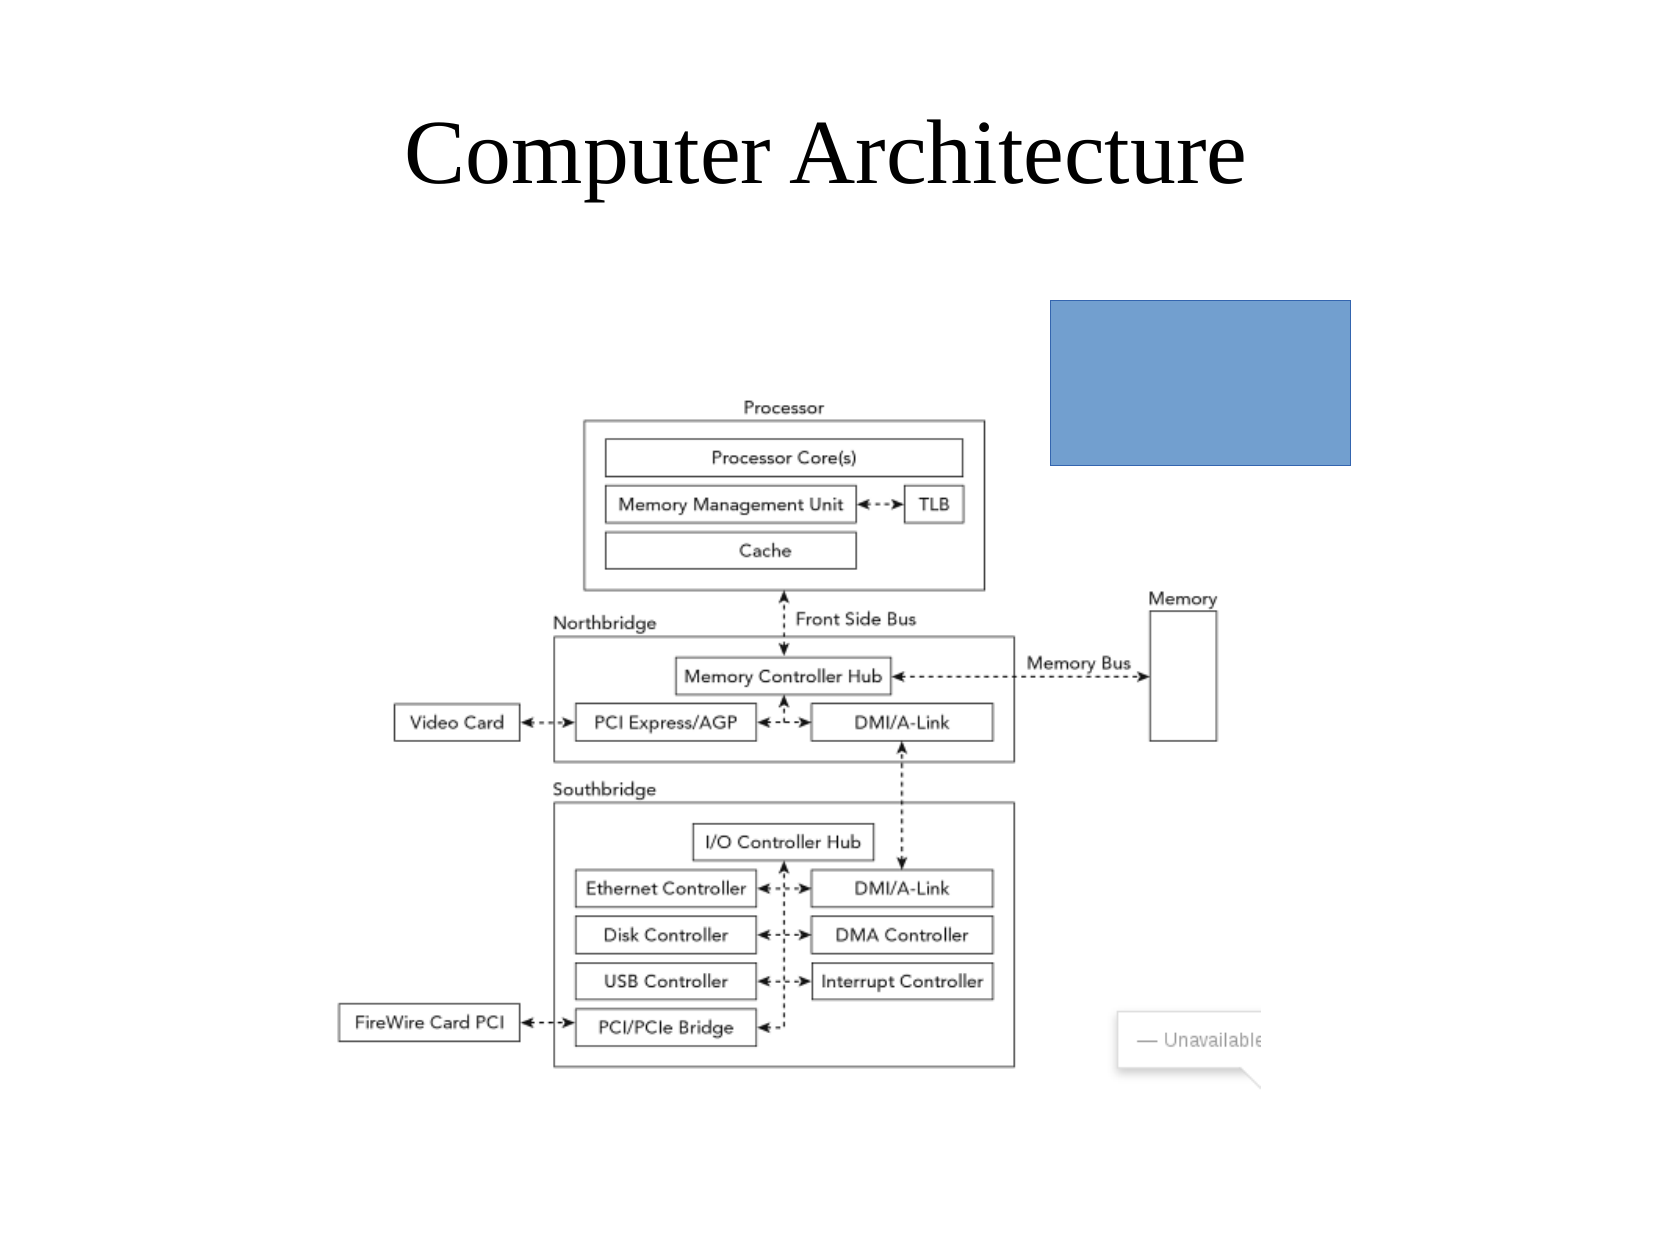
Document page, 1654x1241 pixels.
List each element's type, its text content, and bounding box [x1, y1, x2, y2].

title Computer Architecture [82, 49, 1571, 257]
picture [261, 329, 1261, 1094]
text_box [1050, 300, 1351, 466]
